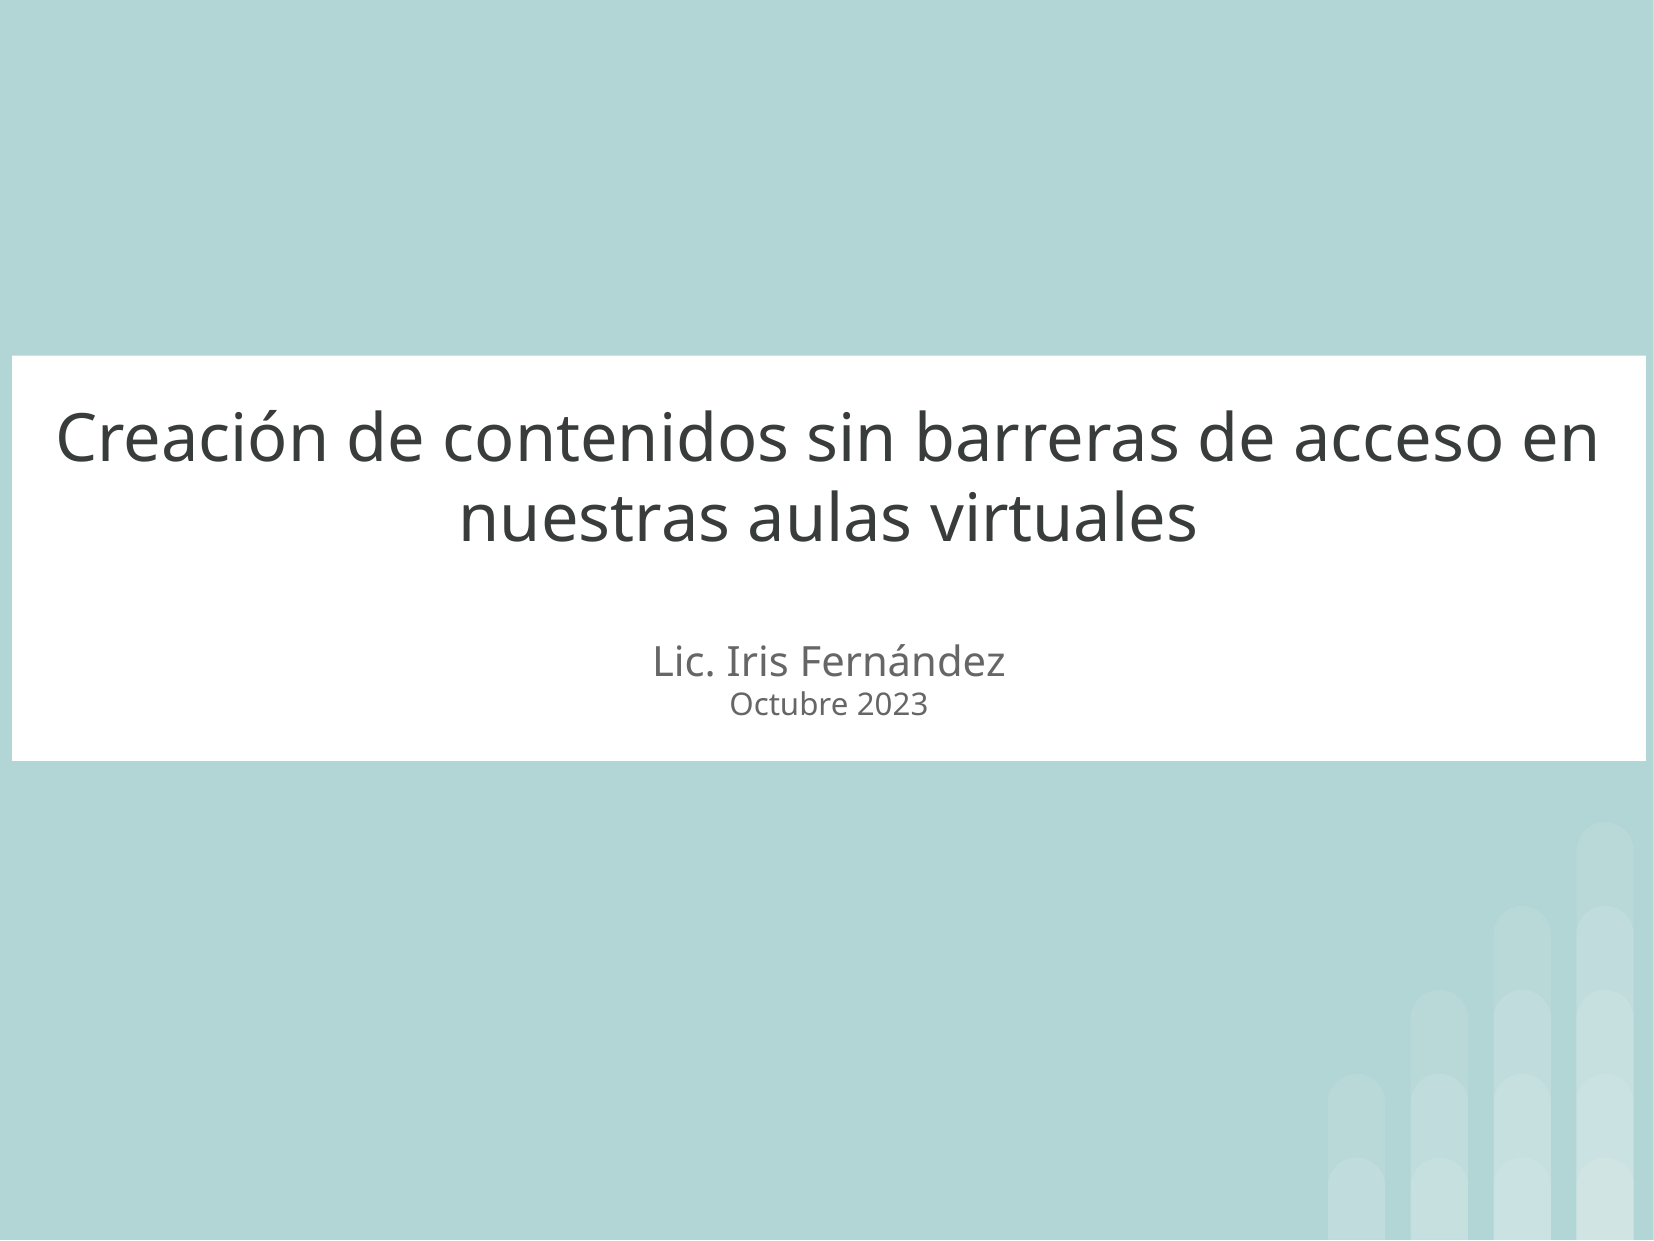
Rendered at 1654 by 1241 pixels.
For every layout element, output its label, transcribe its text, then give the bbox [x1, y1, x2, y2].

text_box Creación de contenidos sin barreras de acceso en nuestras aulas virtuales Lic. Iris Fernández Octubre 2023 [12, 355, 1646, 761]
